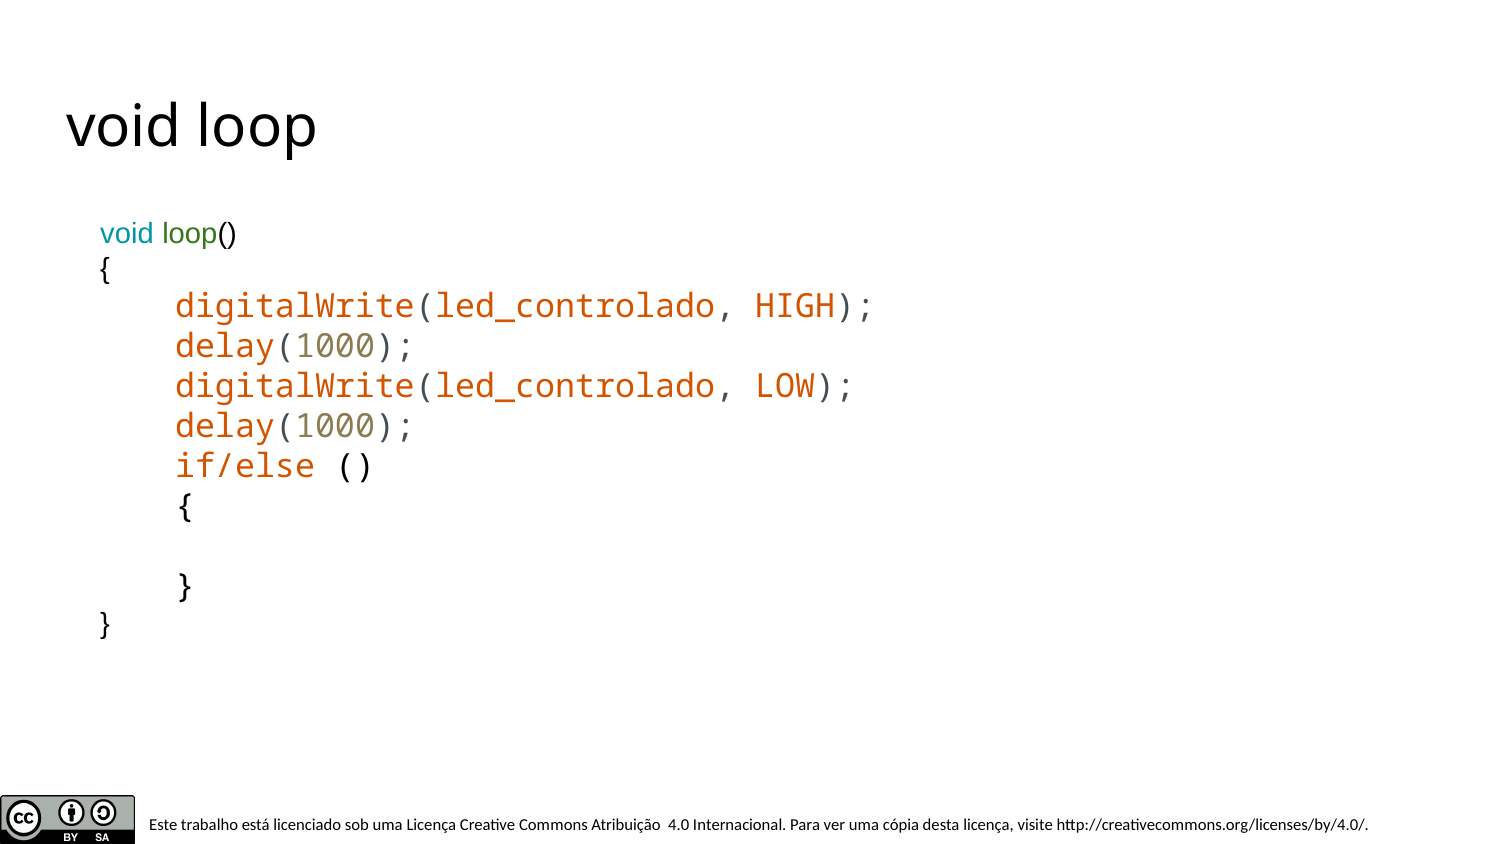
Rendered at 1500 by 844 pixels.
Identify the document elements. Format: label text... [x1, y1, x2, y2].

title void loop [51, 72, 1449, 167]
text_box void loop() { digitalWrite(led_controlado, HIGH); delay(1000); digitalWrite(led_controlado, LOW); delay(1000); if/else () { } } [85, 199, 1379, 750]
picture [0, 795, 135, 844]
text_box Este trabalho está licenciado sob uma Licença Creative Commons Atribuição 4.0 Internacional. Para ver uma cópia desta licença, visite http://creativecommons.org/licenses/by/4.0/. [135, 795, 1500, 844]
